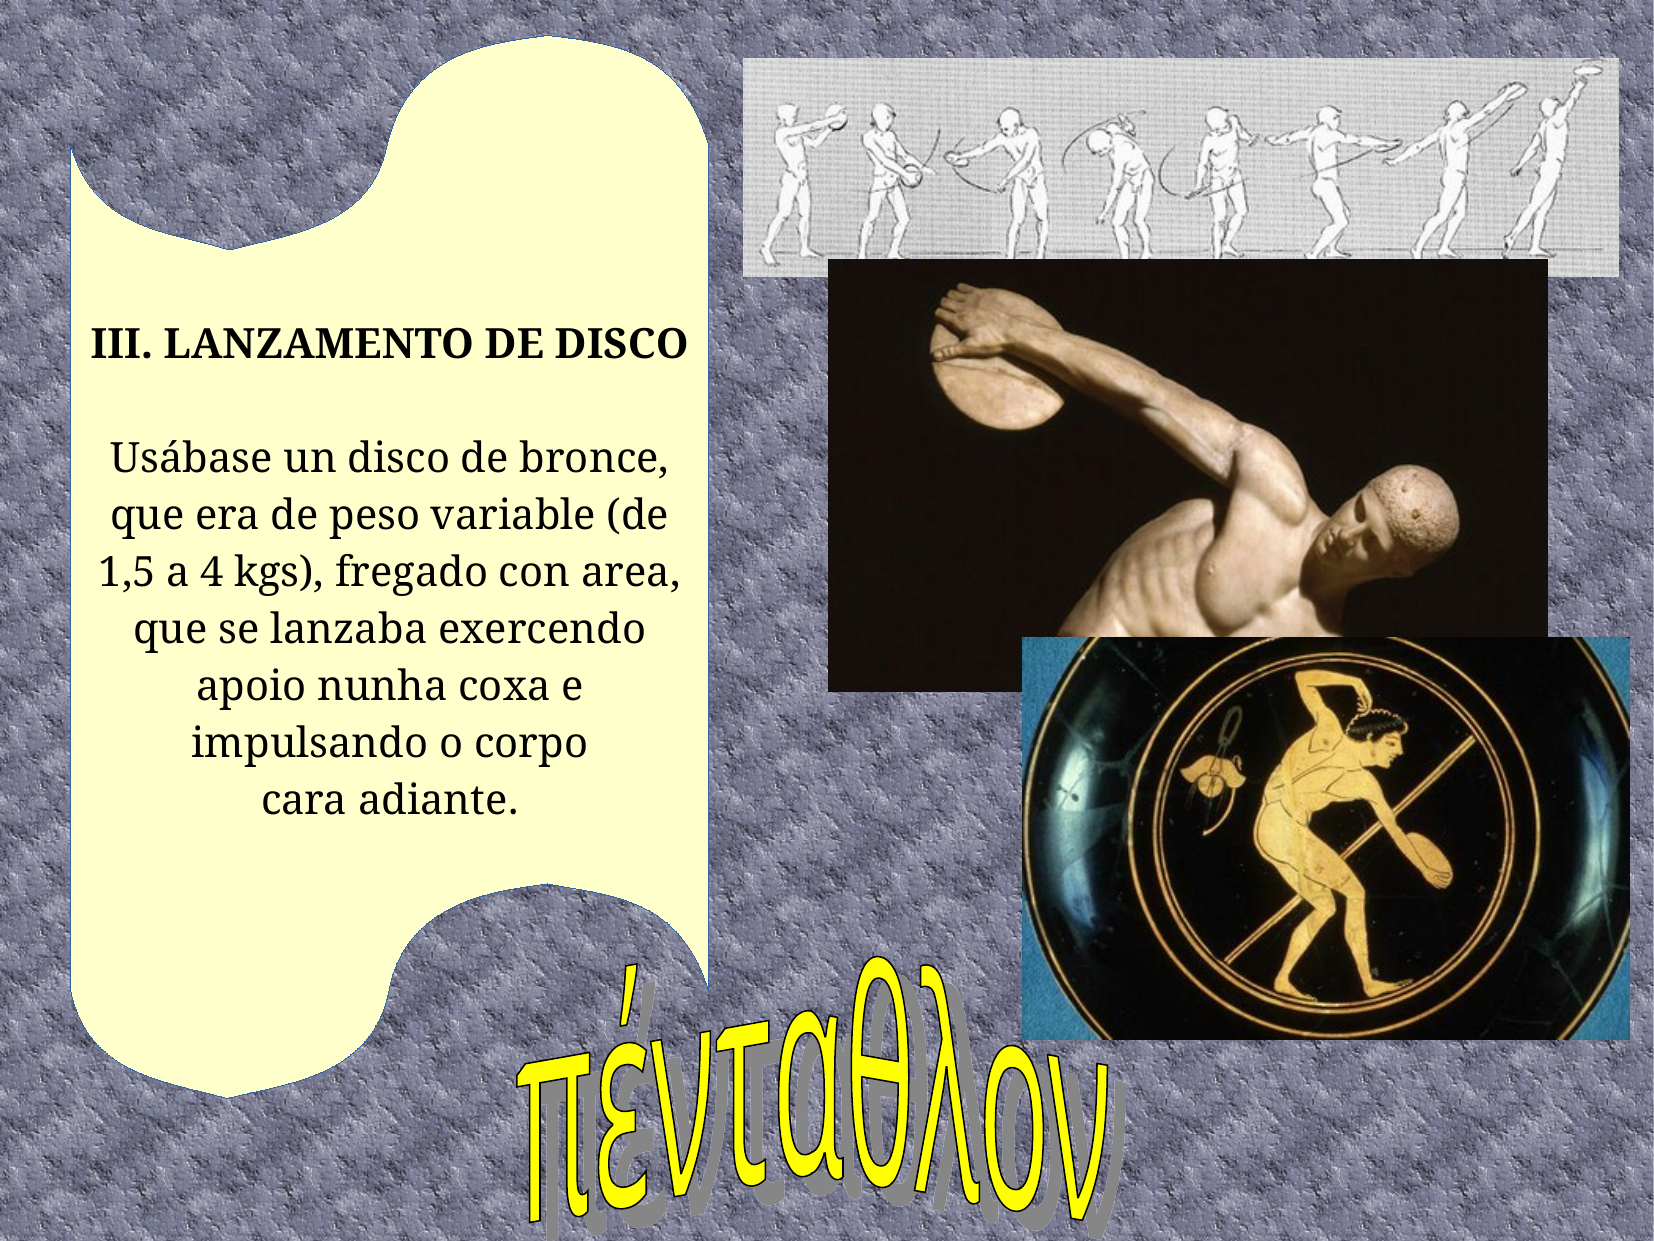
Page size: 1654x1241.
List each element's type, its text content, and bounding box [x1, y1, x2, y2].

text_box III. LANZAMENTO DE DISCO Usábase un disco de bronce, que era de peso variable (de 1,5 a 4 kgs), fregado con area, que se lanzaba exercendo apoio nunha coxa e impulsando o corpo cara adiante. [70, 35, 709, 1099]
text_box πένταθλον [1047, 1054, 1108, 1221]
text_box πένταθλον [851, 956, 909, 1188]
text_box πένταθλον [650, 1030, 711, 1197]
text_box πένταθλον [598, 1042, 647, 1209]
text_box πένταθλον [620, 963, 637, 1027]
text_box πένταθλον [778, 1010, 844, 1180]
text_box πένταθλον [984, 1045, 1044, 1212]
text_box πένταθλον [914, 964, 980, 1204]
text_box πένταθλον [716, 1020, 769, 1187]
picture [0, 0, 1654, 1241]
text_box πένταθλον [516, 1052, 590, 1223]
